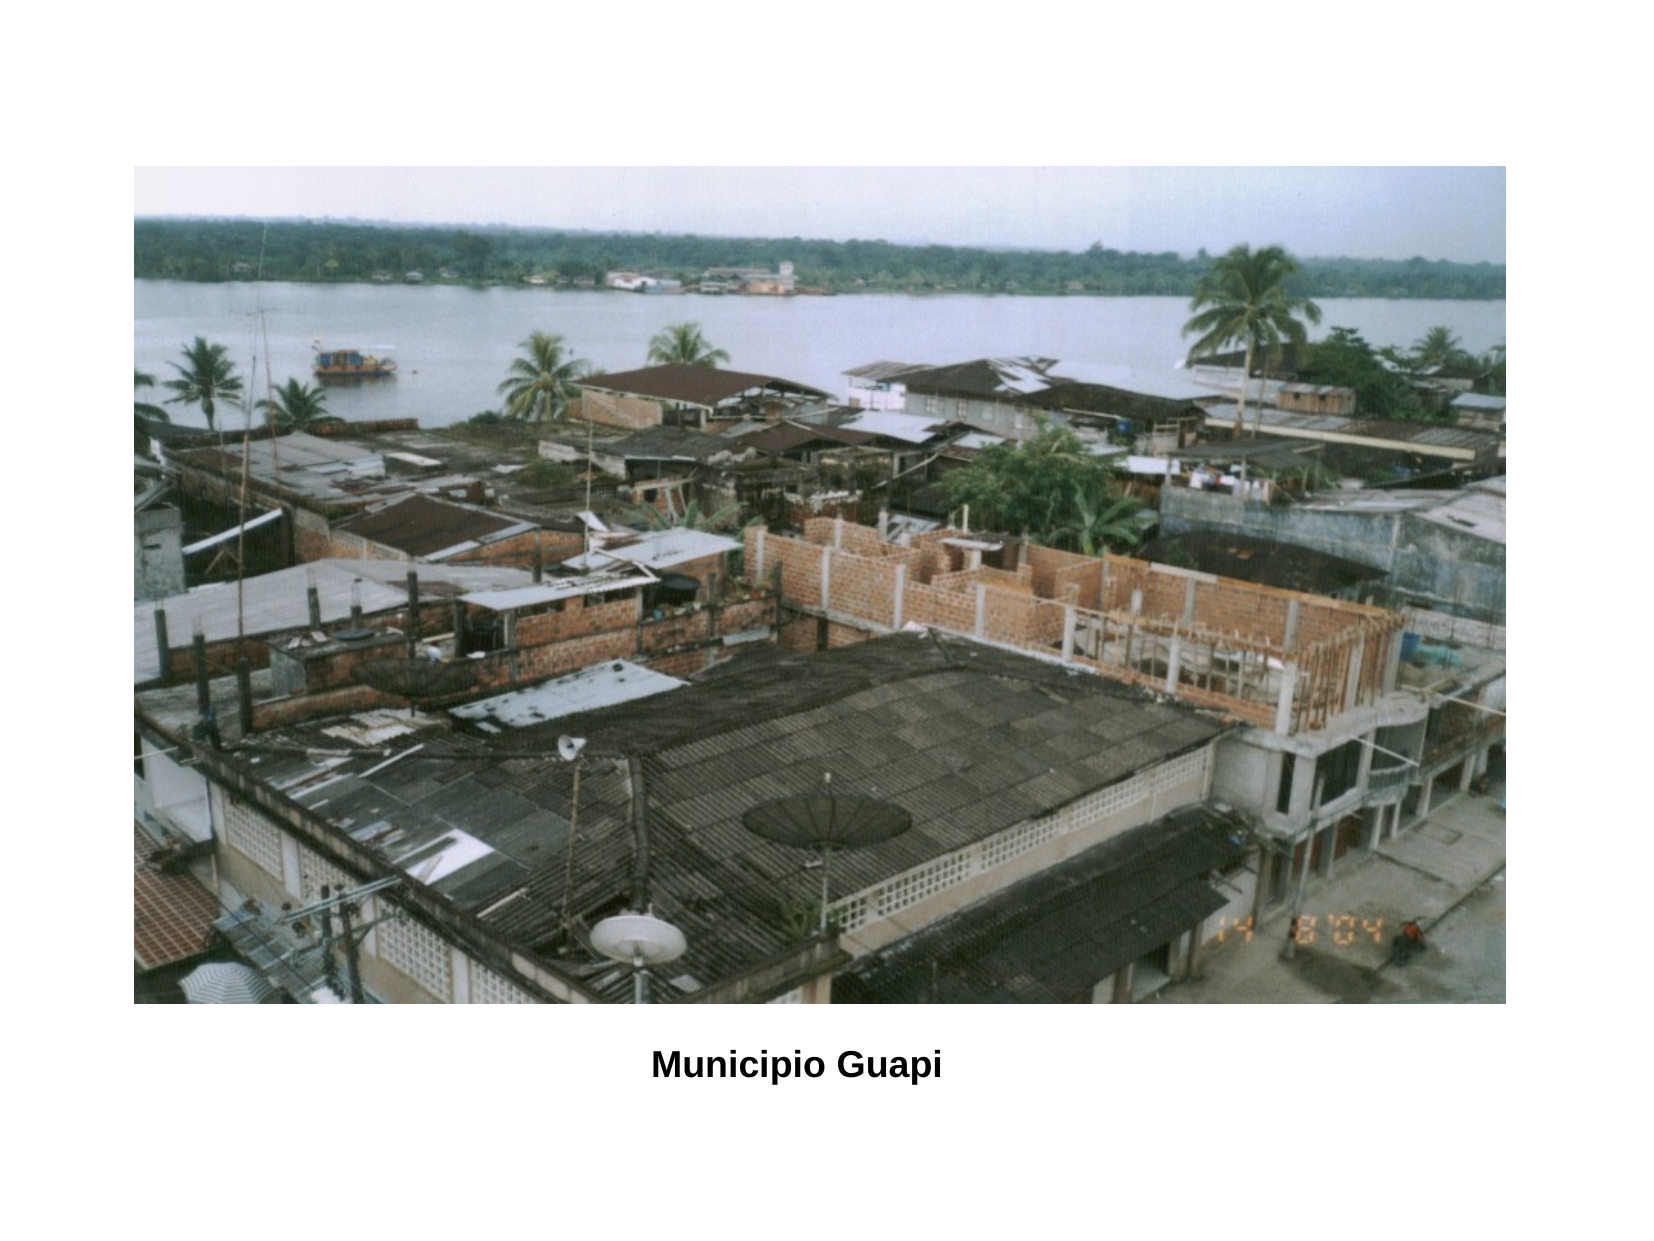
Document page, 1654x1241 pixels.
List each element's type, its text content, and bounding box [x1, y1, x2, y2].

picture [134, 166, 1506, 1004]
text_box Municipio Guapi [383, 1035, 1211, 1094]
